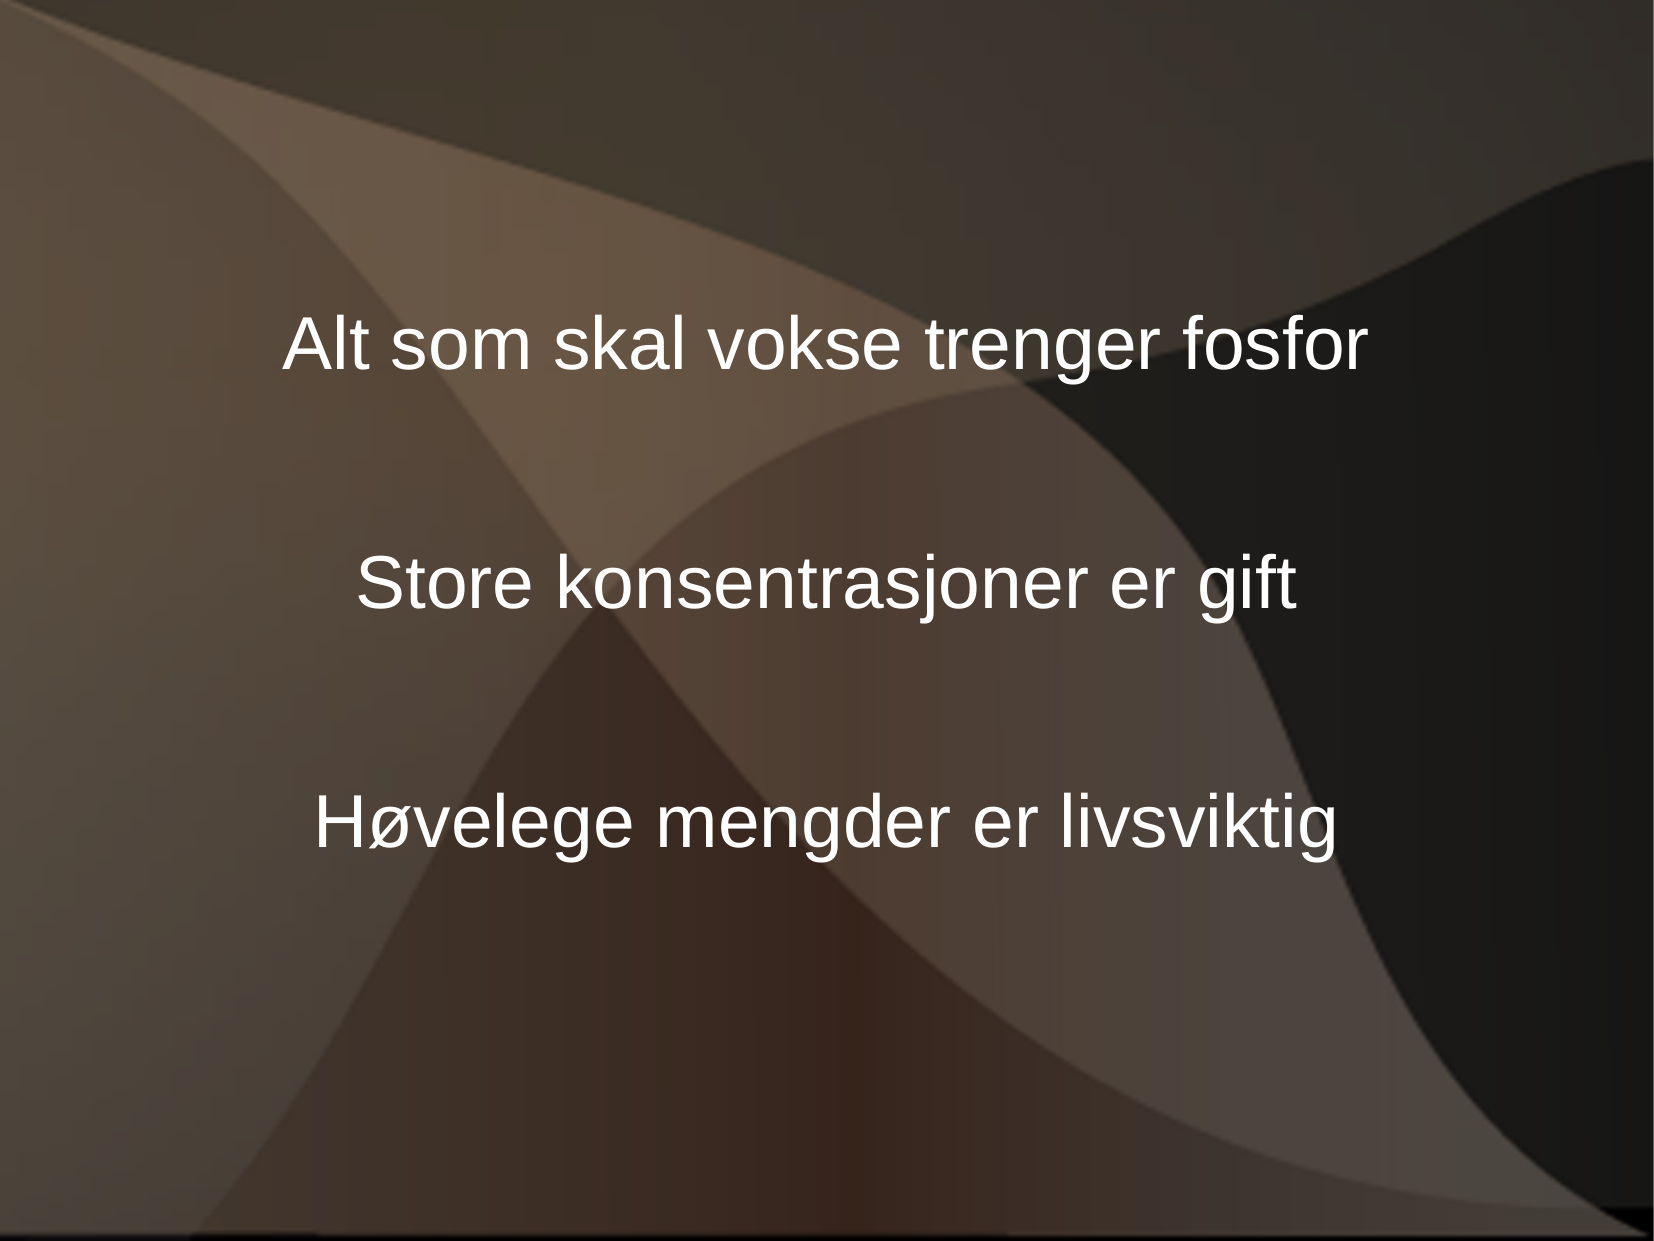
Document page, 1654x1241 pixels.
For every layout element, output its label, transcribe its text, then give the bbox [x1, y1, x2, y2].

subtitle Alt som skal vokse trenger fosfor Store konsentrasjoner er gift Høvelege mengder er livsviktig [82, 49, 1571, 1109]
